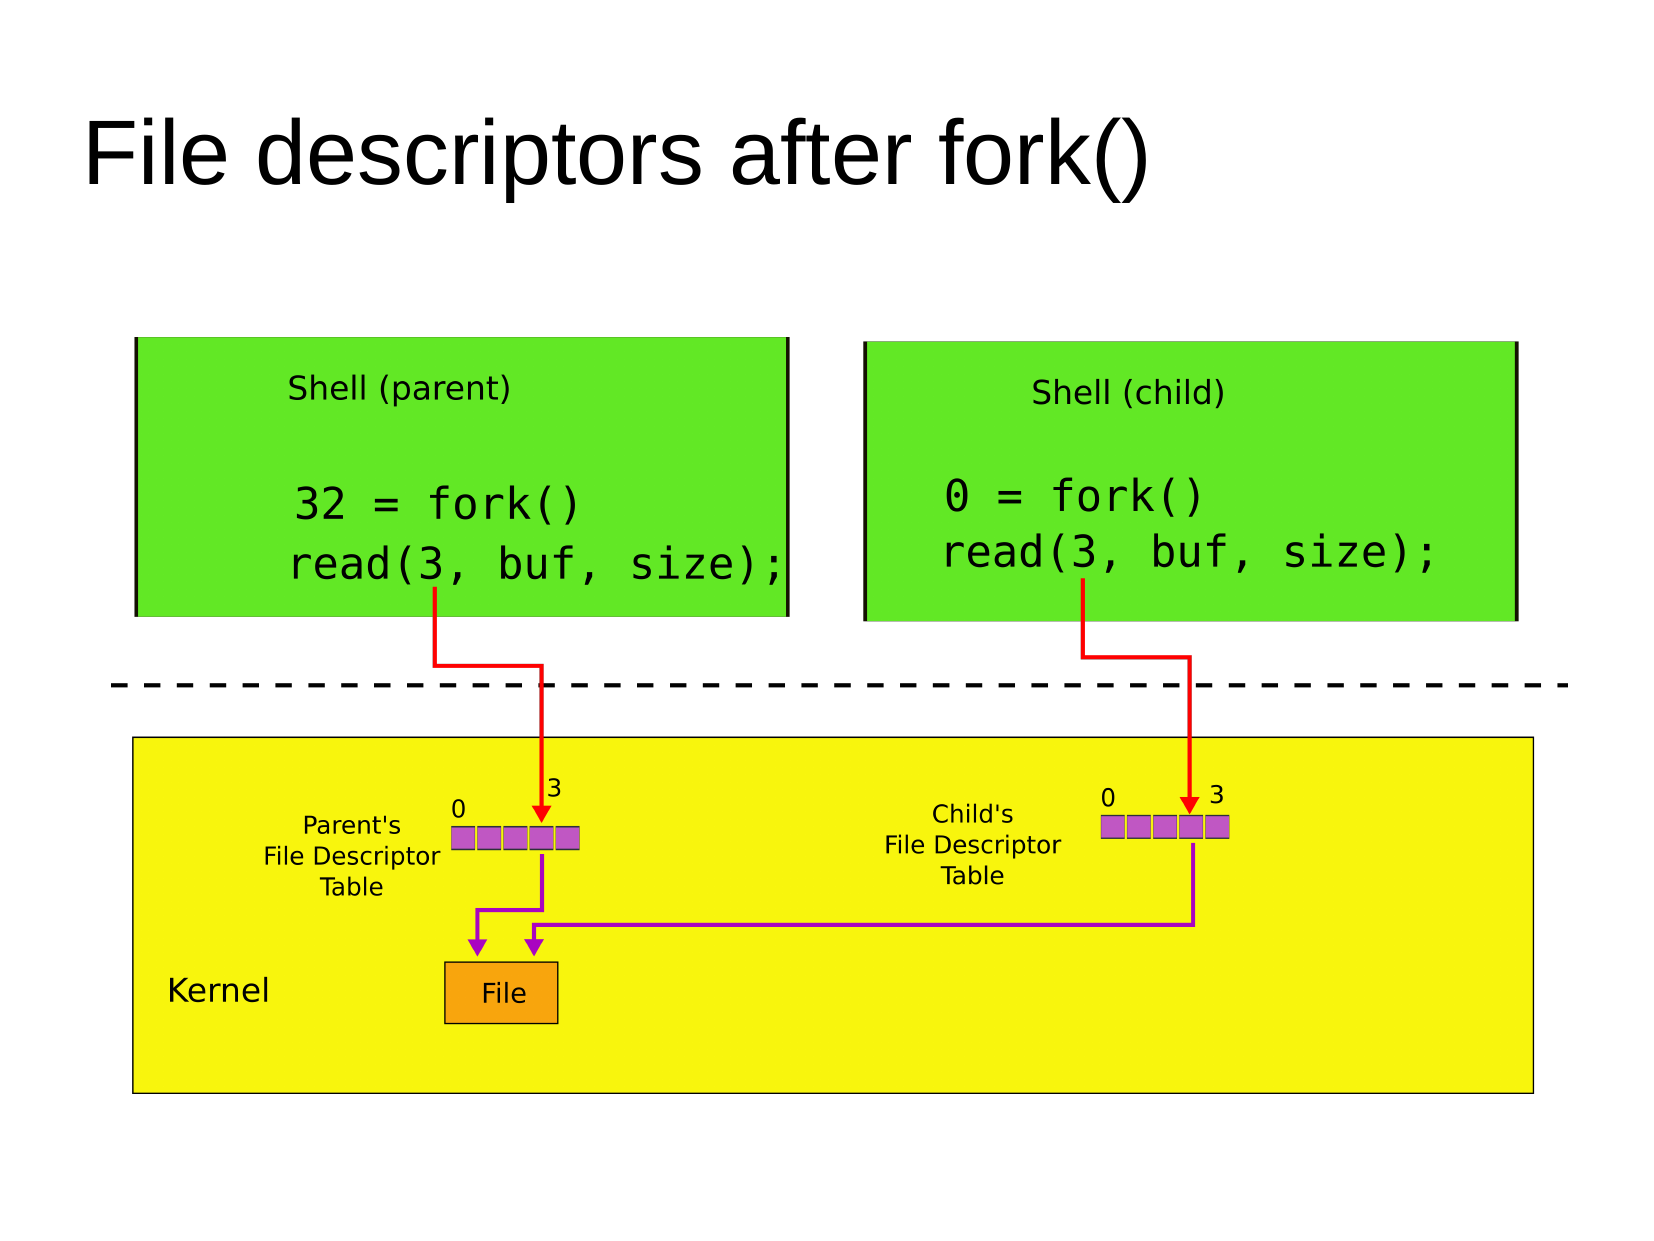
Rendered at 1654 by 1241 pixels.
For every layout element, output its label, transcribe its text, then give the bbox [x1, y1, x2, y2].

picture [111, 337, 1568, 1094]
title File descriptors after fork() [82, 49, 1538, 257]
